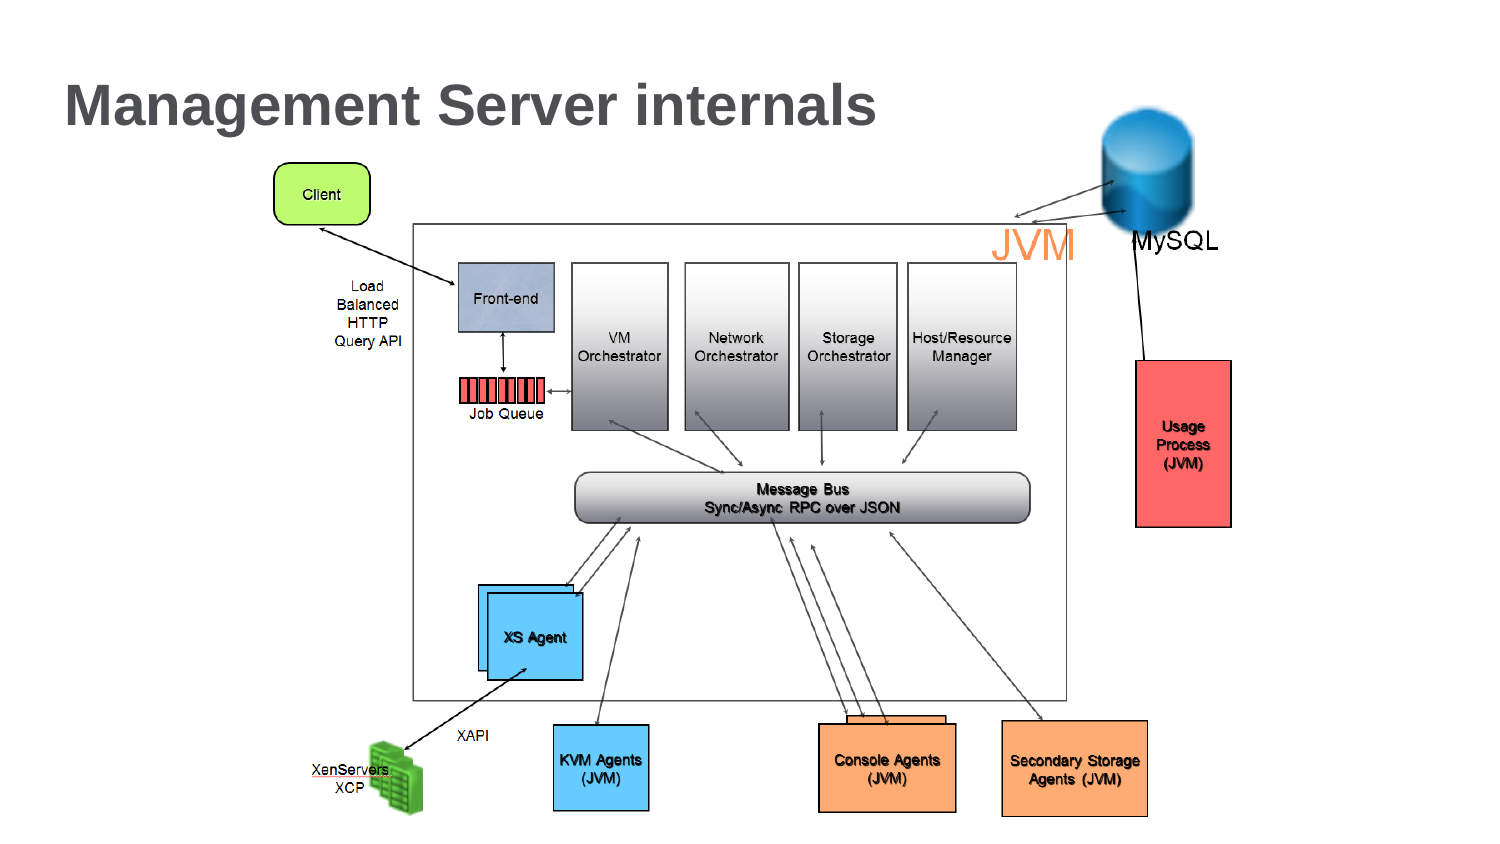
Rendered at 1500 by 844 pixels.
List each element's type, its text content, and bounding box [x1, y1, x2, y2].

picture [262, 122, 1238, 822]
title Management Server internals [50, 59, 1500, 122]
